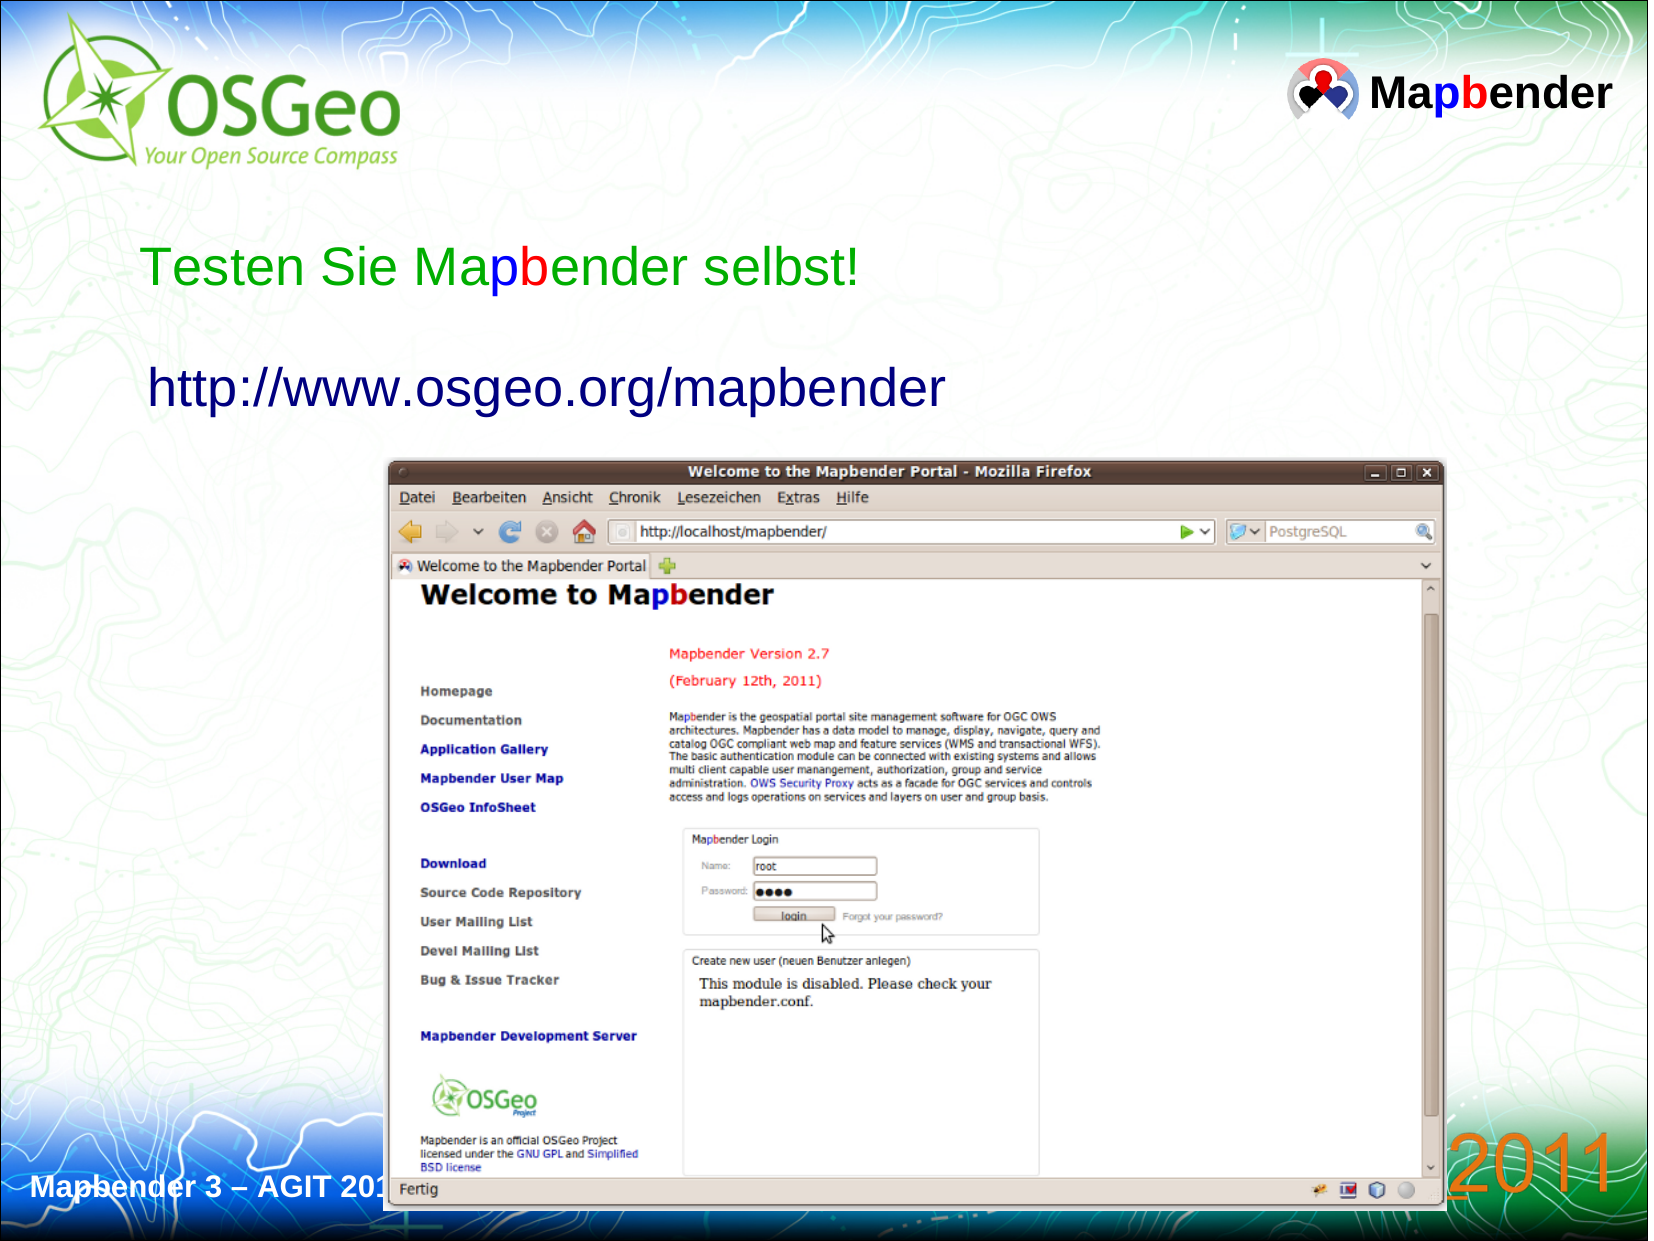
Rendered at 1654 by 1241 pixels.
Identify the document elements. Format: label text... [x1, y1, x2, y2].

picture [1, 1, 1647, 1240]
list Testen Sie Mapbender selbst! http://www.osgeo.org/mapbender [76, 236, 1565, 1055]
